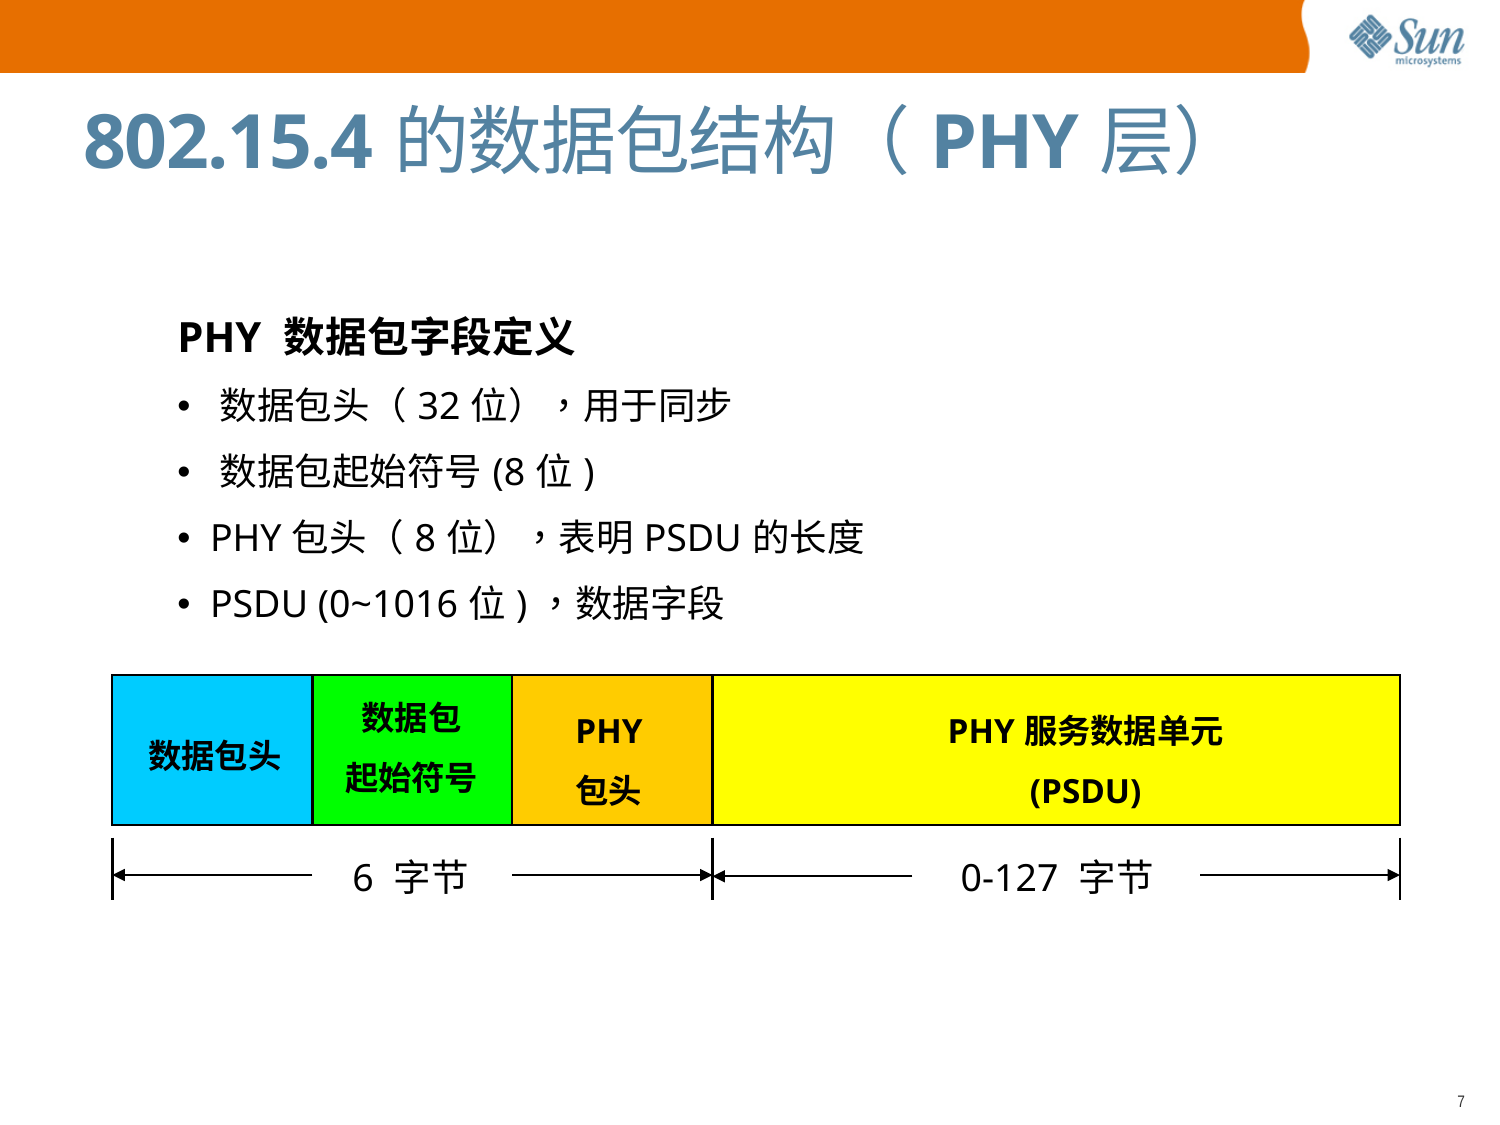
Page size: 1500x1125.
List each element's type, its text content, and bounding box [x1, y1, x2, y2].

text_box PHY 包头 [560, 699, 658, 821]
text_box PHY服务数据单元 (PSDU) [932, 699, 1239, 821]
title 802.15.4的数据包结构（PHY层） [83, 94, 1446, 199]
picture [0, 0, 1500, 73]
text_box 0-127 字节 [945, 843, 1169, 910]
text_box 数据包 起始符号 [330, 687, 493, 809]
text_box PHY 数据包字段定义 数据包头（32位），用于同步 数据包起始符号(8位) PHY包头（8位），表明PSDU的长度 PSDU (0~1016位)，数据字段 [162, 299, 1338, 637]
text_box 6 字节 [337, 843, 484, 910]
text_box [112, 675, 1401, 826]
text_box 数据包头 [133, 724, 297, 786]
